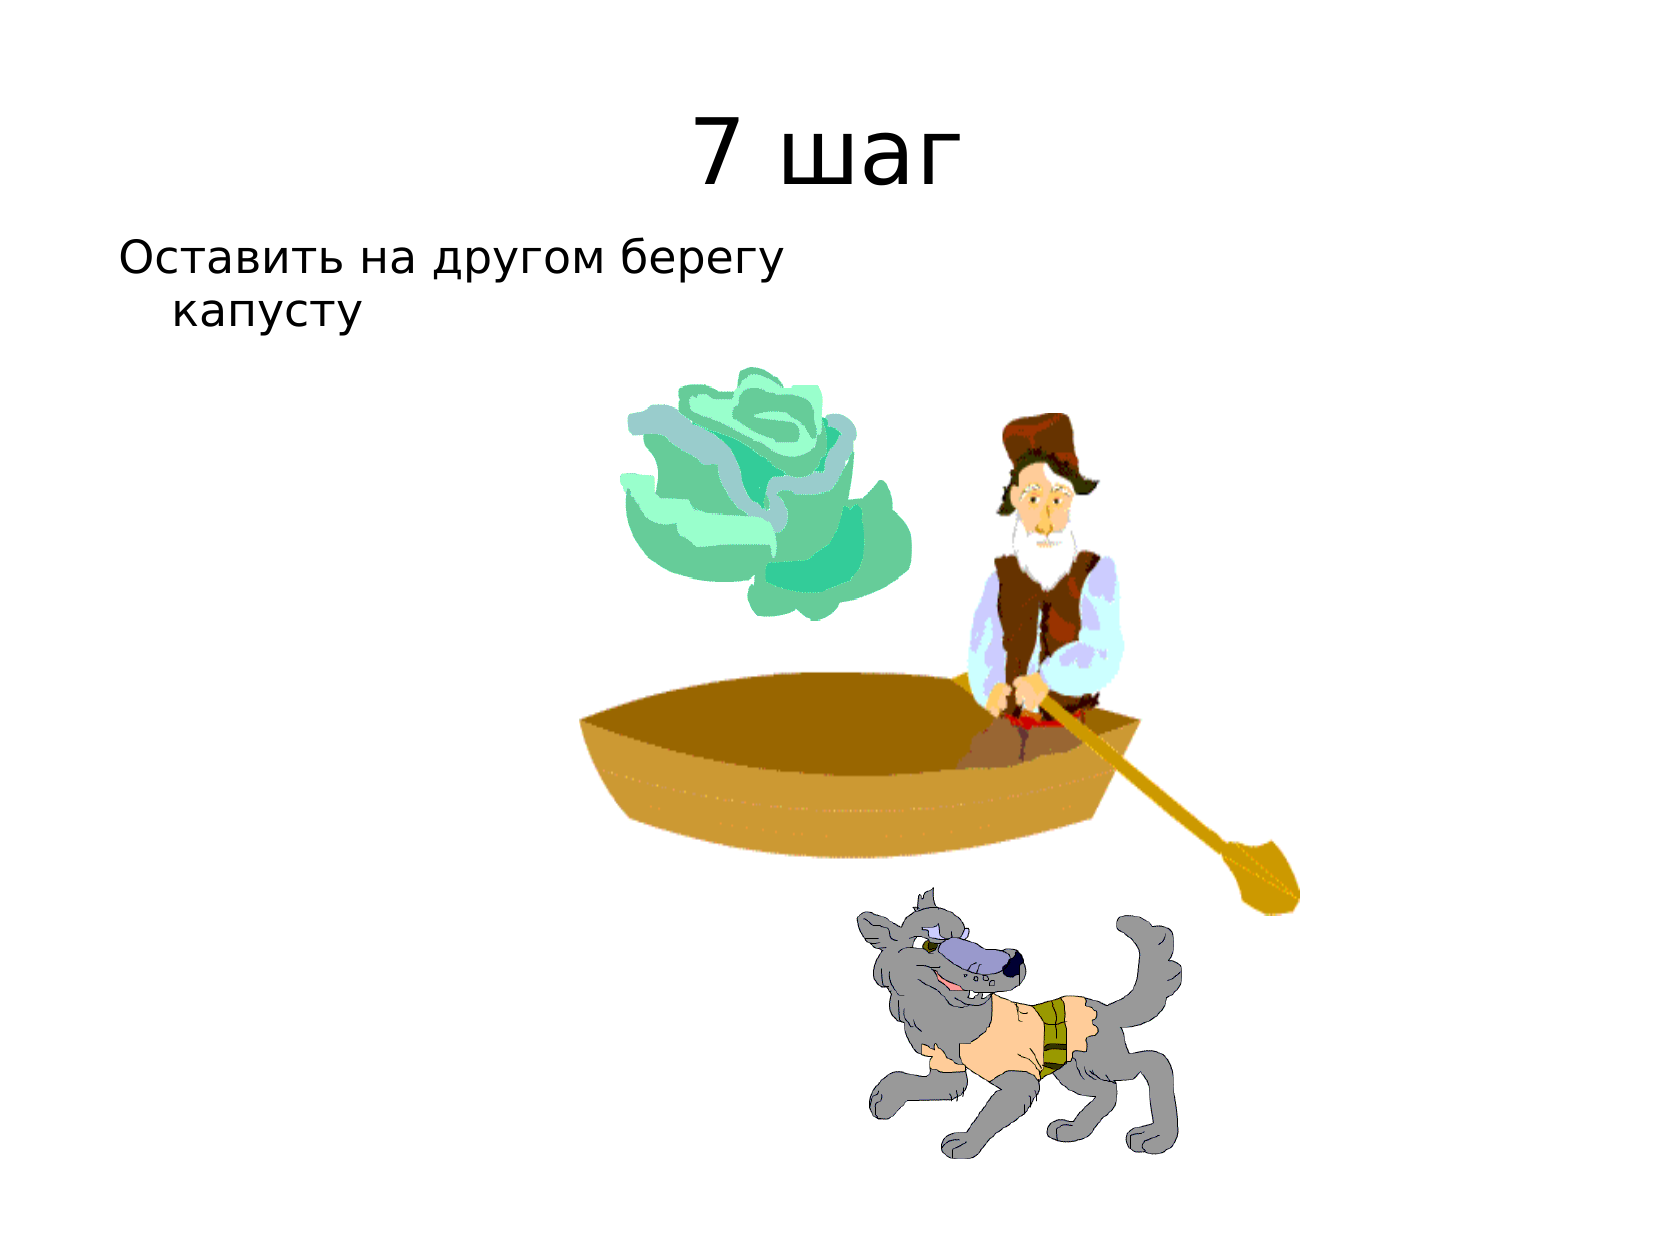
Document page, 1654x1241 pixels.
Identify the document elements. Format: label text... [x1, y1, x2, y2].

list Оставить на другом берегу капусту [100, 231, 827, 384]
picture [579, 366, 1300, 1159]
title 7 шаг [82, 56, 1571, 250]
